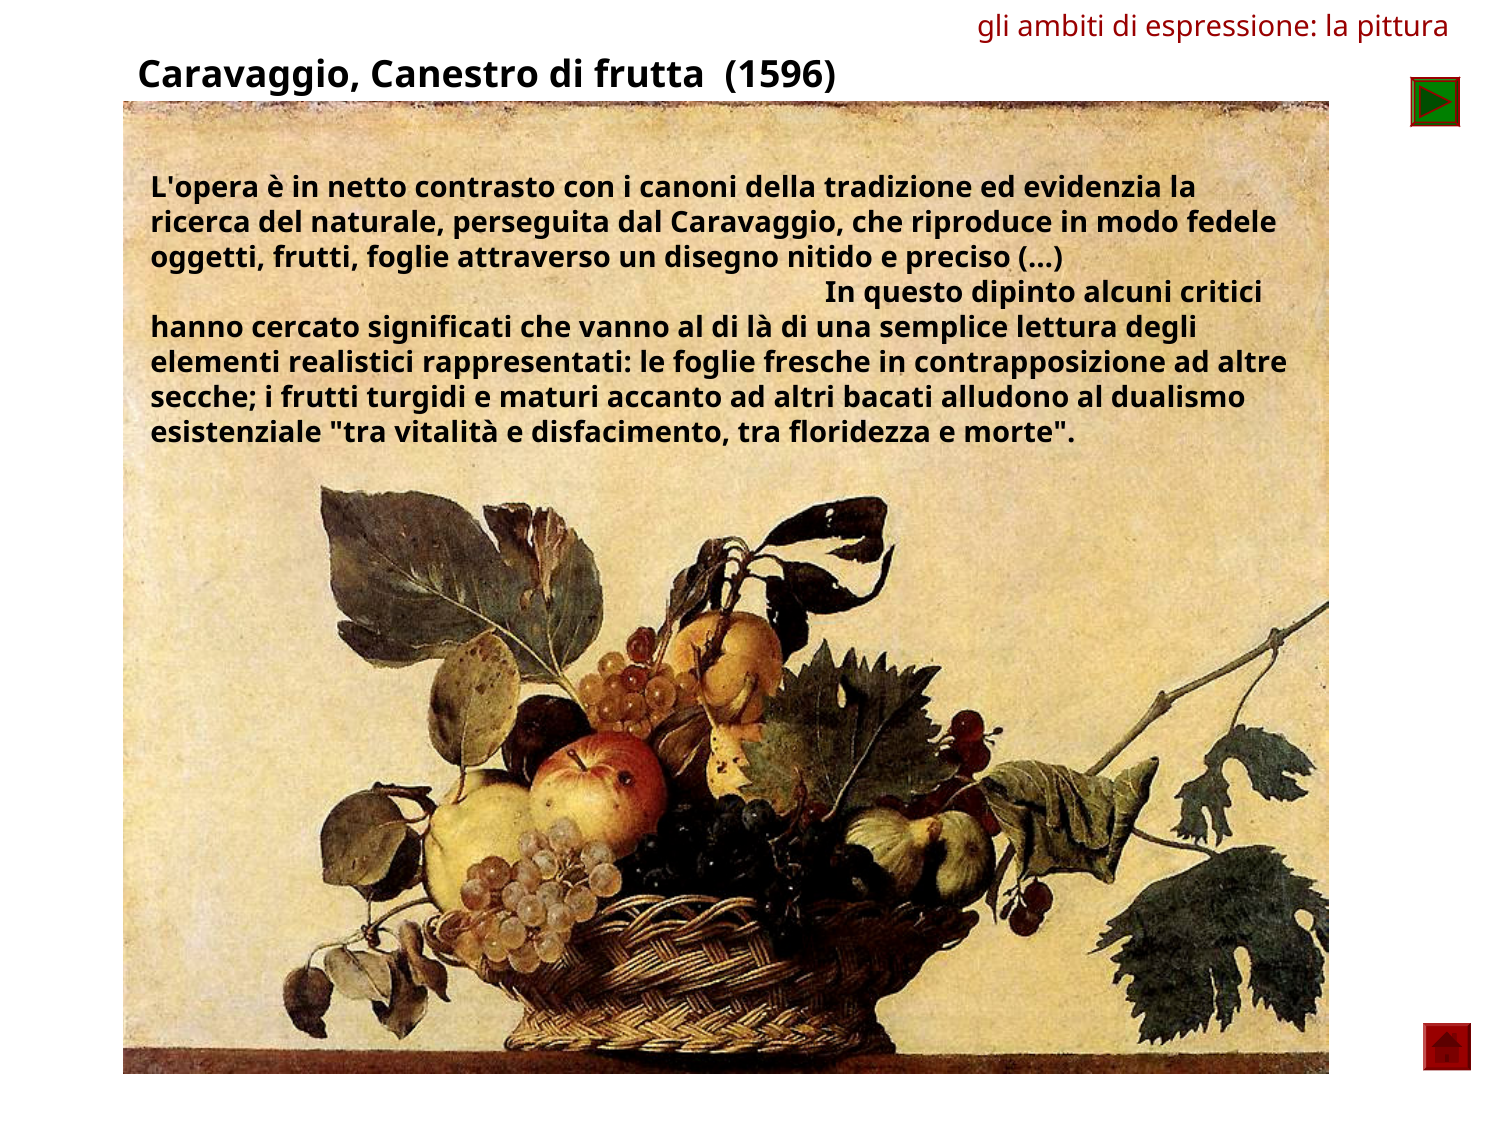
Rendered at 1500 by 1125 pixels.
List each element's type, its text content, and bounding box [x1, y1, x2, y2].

text_box Caravaggio, Canestro di frutta (1596) [100, 42, 874, 104]
text_box [1424, 1023, 1471, 1071]
text_box gli ambiti di espressione: la pittura [927, 0, 1500, 51]
text_box L'opera è in netto contrasto con i canoni della tradizione ed evidenzia la ricerca del naturale, perseguita dal Caravaggio, che riproduce in modo fedele oggetti, frutti, foglie attraverso un disegno nitido e preciso (…) In questo dipinto alcuni critici hanno cercato significati che vanno al di là di una semplice lettura degli elementi realistici rappresentati: le foglie fresche in contrapposizione ad altre secche; i frutti turgidi e maturi accanto ad altri bacati alludono al dualismo esistenziale "tra vitalità e disfacimento, tra floridezza e morte". [135, 160, 1317, 457]
picture [123, 101, 1329, 1074]
text_box [1413, 78, 1459, 126]
